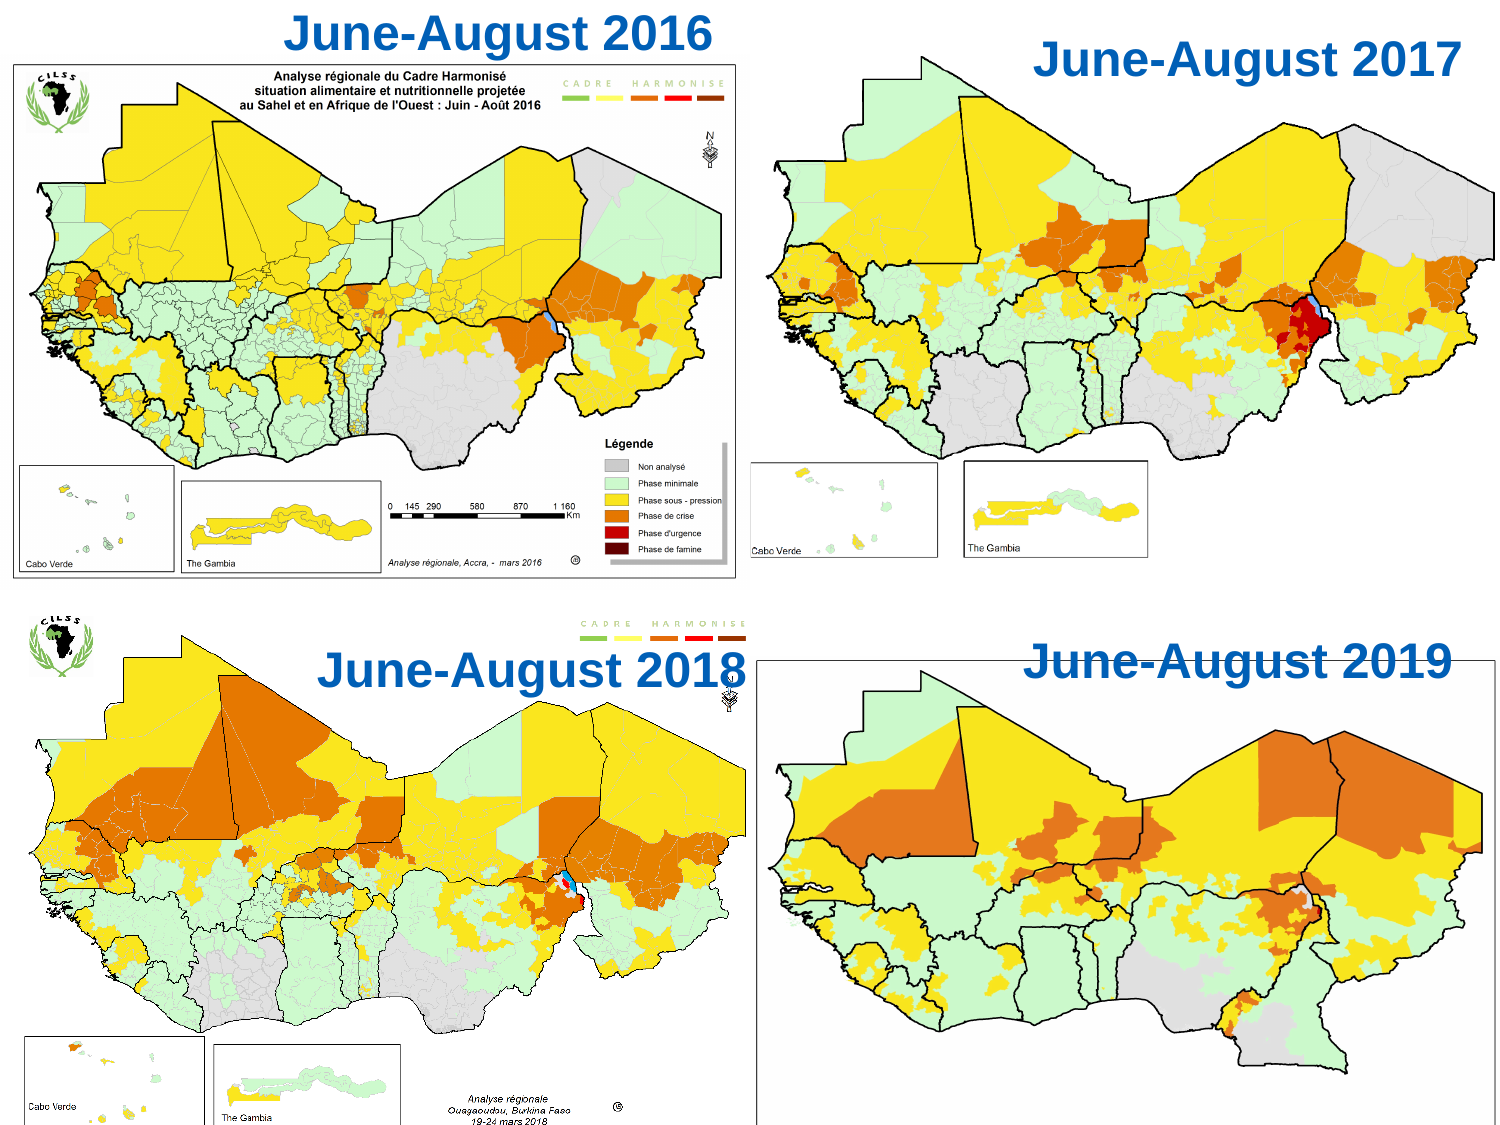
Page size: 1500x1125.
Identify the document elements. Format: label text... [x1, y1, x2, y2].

text_box June-August 2016 [268, 0, 734, 70]
picture [0, 54, 1500, 590]
picture [21, 616, 1500, 1125]
text_box June-August 2019 [1007, 620, 1474, 697]
text_box June-August 2018 [301, 630, 784, 706]
text_box June-August 2017 [1017, 18, 1500, 95]
